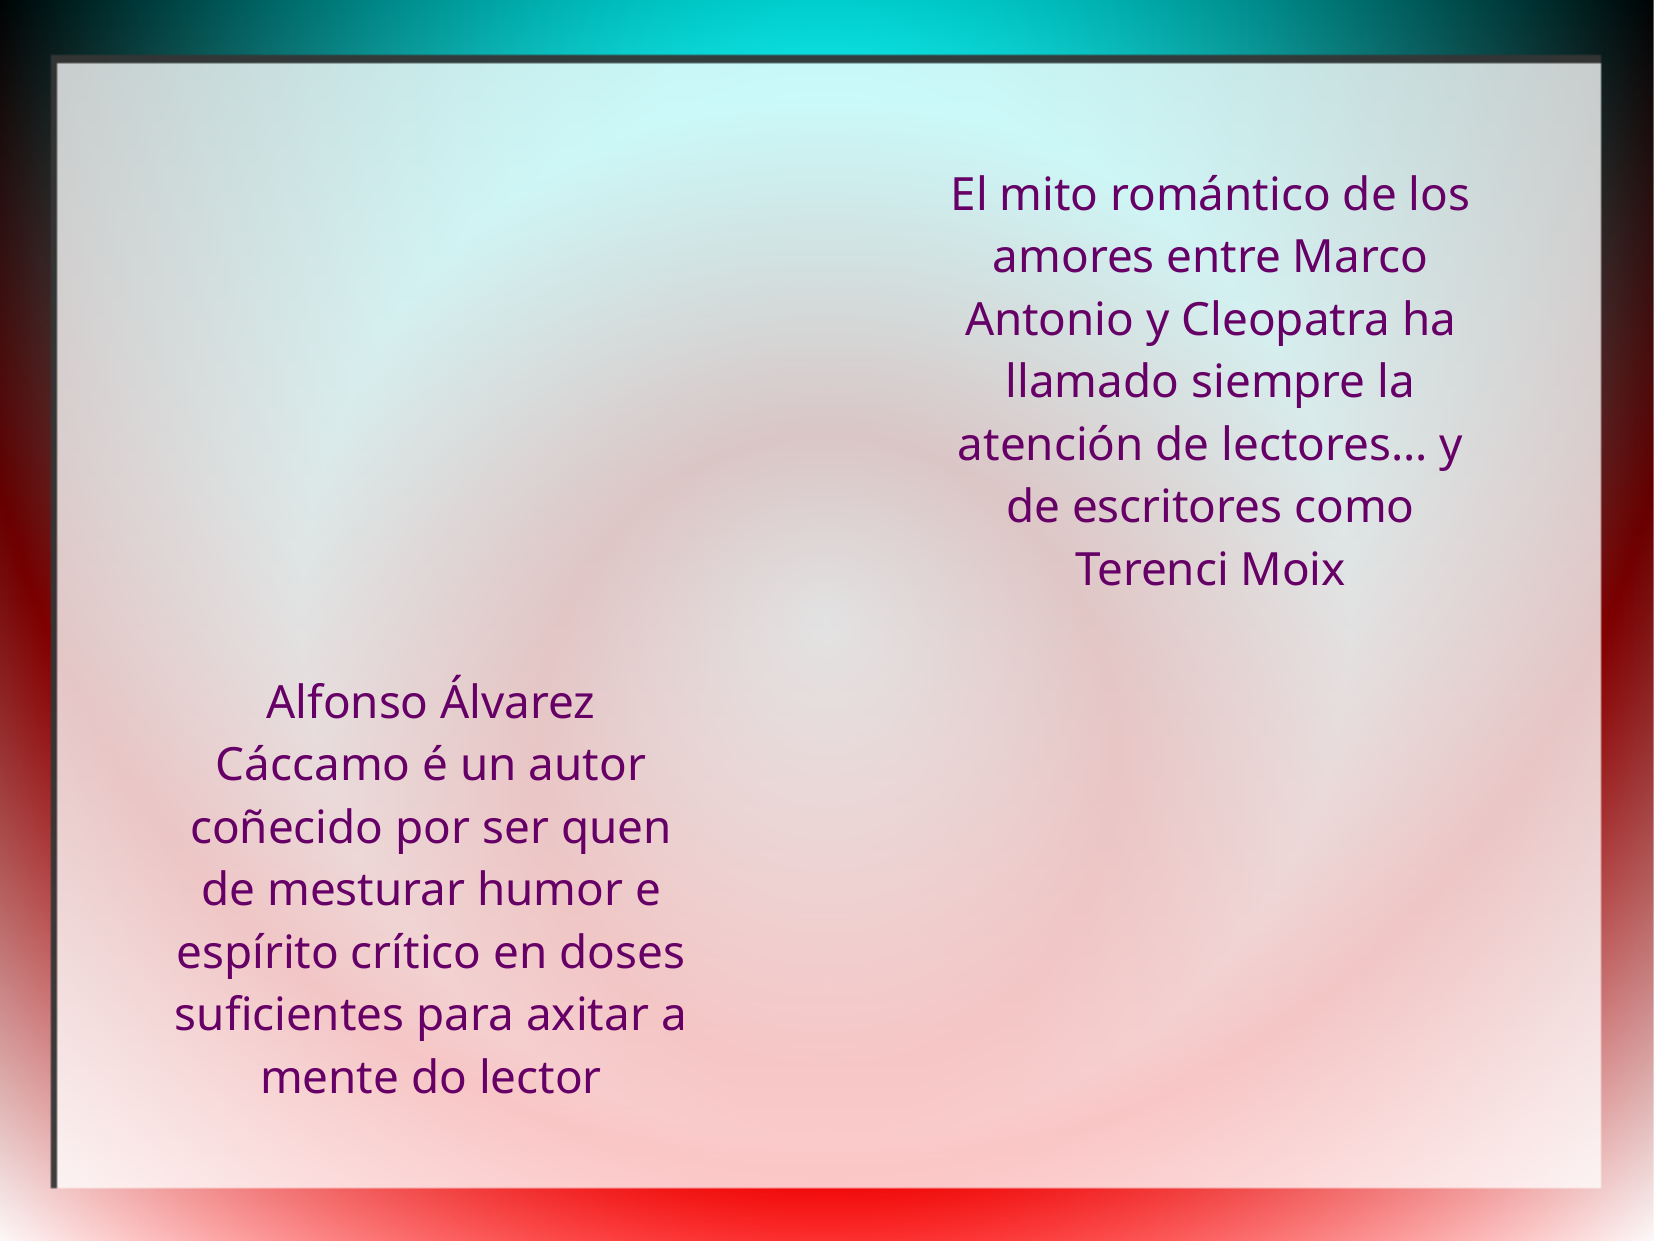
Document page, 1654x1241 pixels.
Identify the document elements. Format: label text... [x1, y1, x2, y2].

text_box Alfonso Álvarez Cáccamo é un autor coñecido por ser quen de mesturar humor e espírito crítico en doses suficientes para axitar a mente do lector [159, 661, 703, 1103]
picture [0, 0, 1654, 1241]
text_box El mito romántico de los amores entre Marco Antonio y Cleopatra ha llamado siempre la atención de lectores... y de escritores como Terenci Moix [915, 153, 1506, 542]
